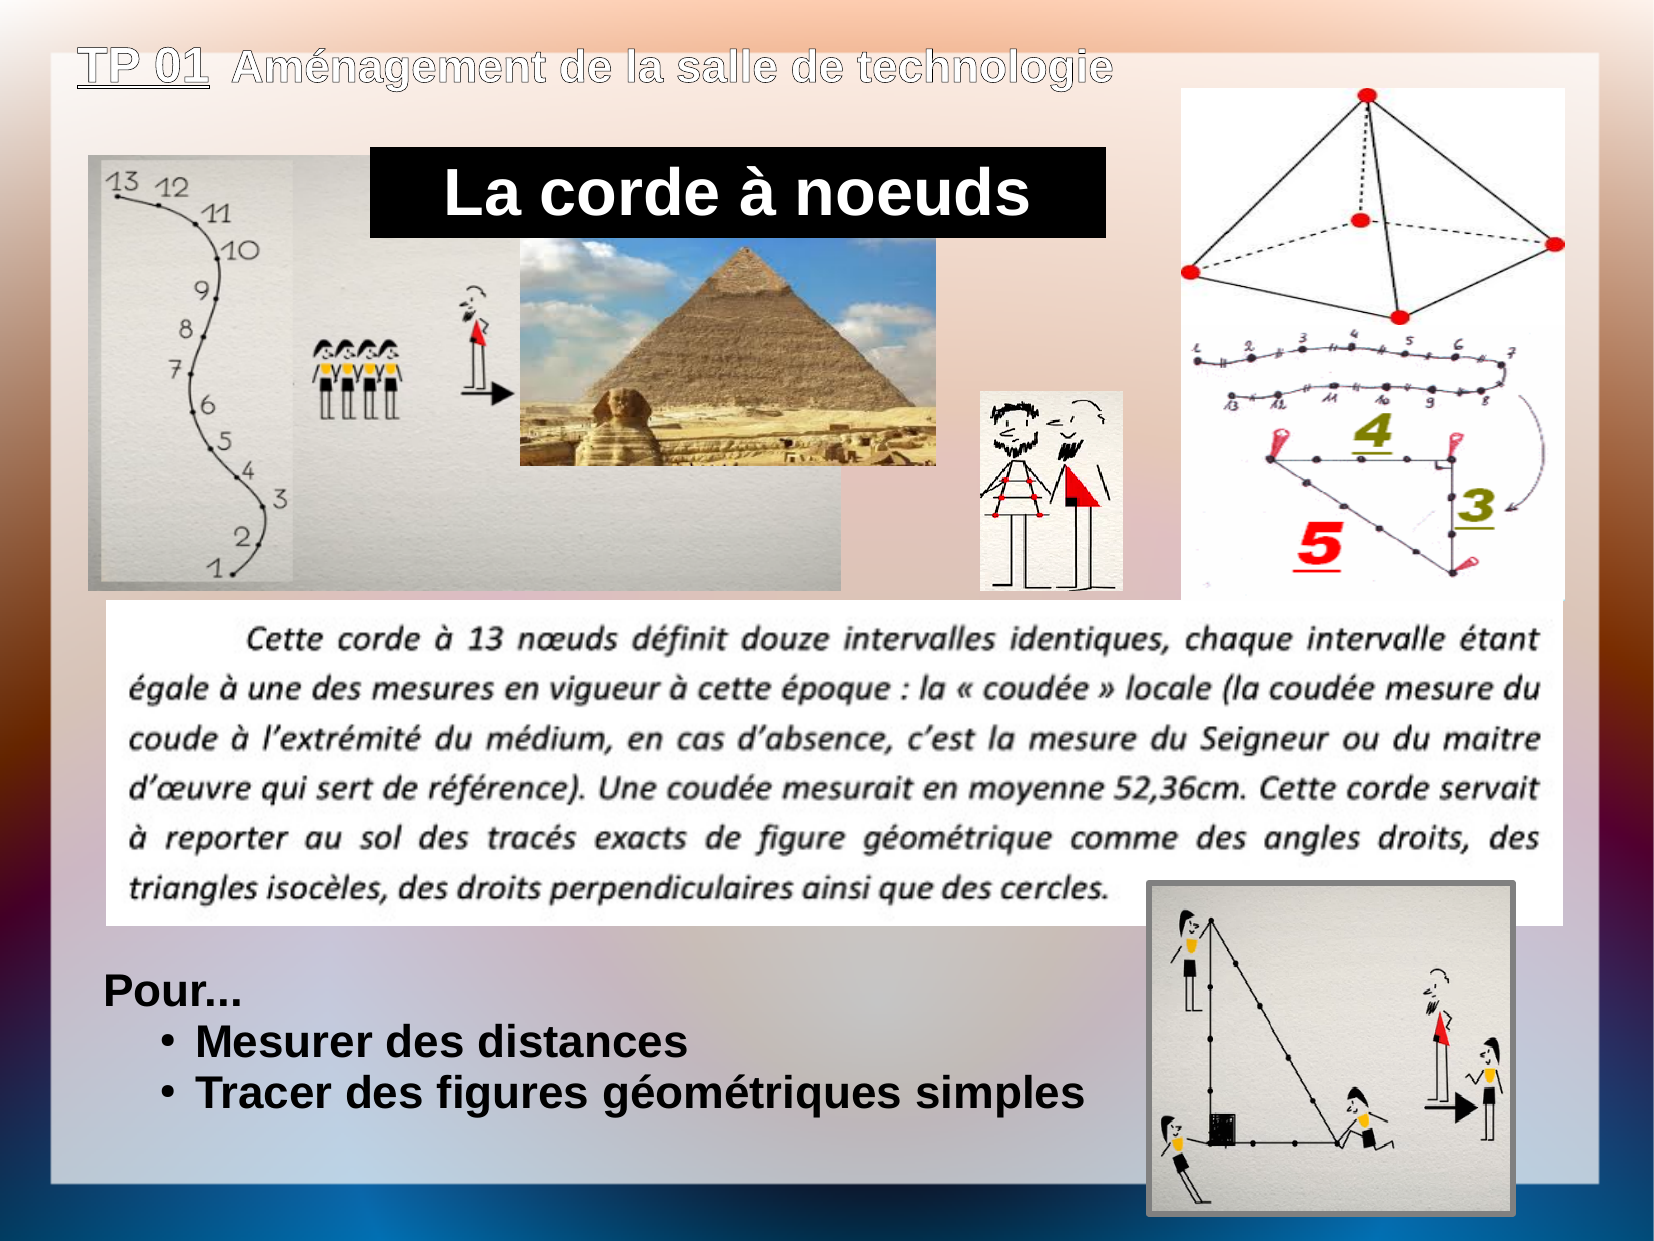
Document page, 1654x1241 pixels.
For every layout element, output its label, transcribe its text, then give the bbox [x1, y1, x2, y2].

picture [0, 0, 1654, 1241]
text_box Pour... Mesurer des distances Tracer des figures géométriques simples [88, 957, 1123, 1129]
text_box La corde à noeuds [370, 147, 1106, 238]
text_box TP 01 Aménagement de la salle de technologie [62, 29, 1139, 102]
